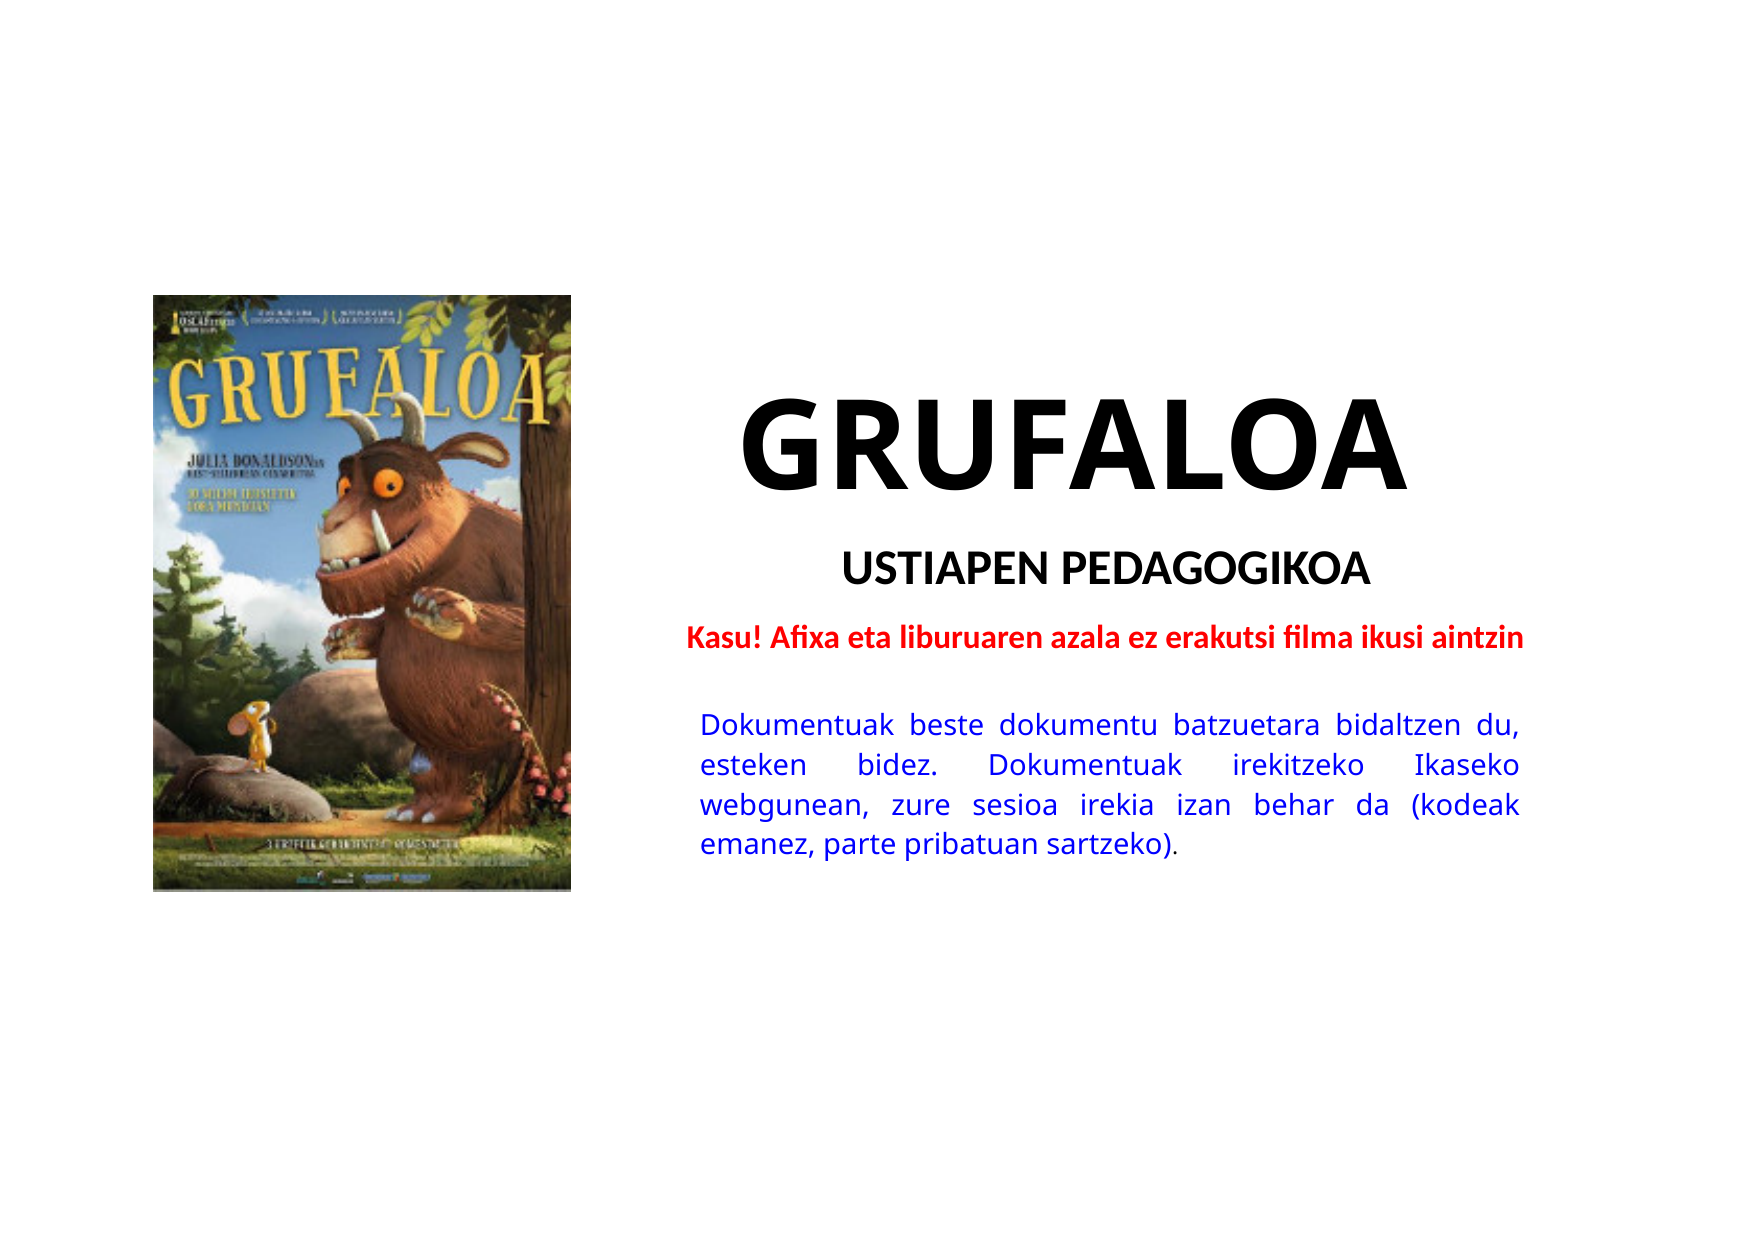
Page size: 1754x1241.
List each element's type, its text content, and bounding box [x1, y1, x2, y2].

picture [153, 295, 571, 892]
text_box Dokumentuak beste dokumentu batzuetara bidaltzen du, esteken bidez. Dokumentuak irekitzeko Ikaseko webgunean, zure sesioa irekia izan behar da (kodeak emanez, parte pribatuan sartzeko). [685, 696, 1536, 847]
text_box GRUFALOA [414, 90, 1730, 523]
text_box USTIAPEN PEDAGOGIKOA Kasu! Afixa eta liburuaren azala ez erakutsi filma ikusi aintzin [630, 527, 1582, 827]
